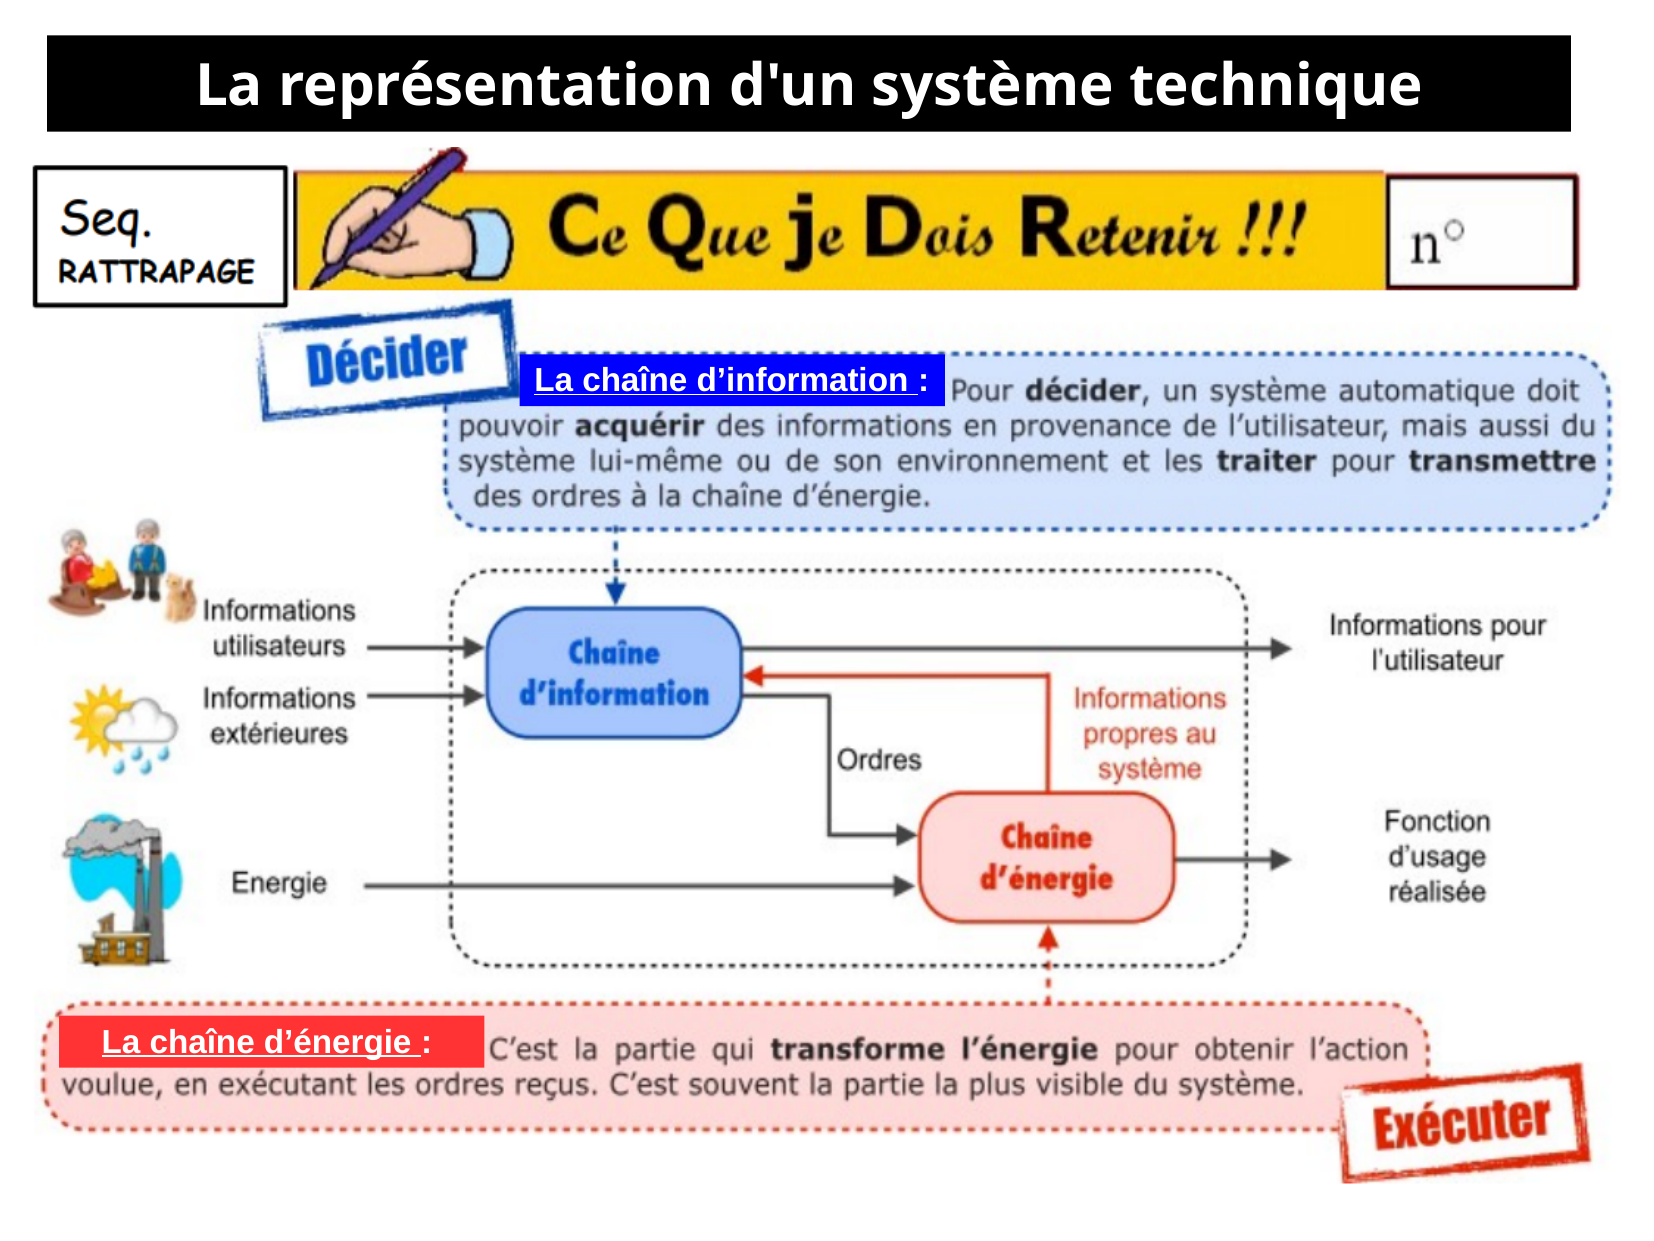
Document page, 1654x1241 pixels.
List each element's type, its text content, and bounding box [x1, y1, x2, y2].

picture [11, 147, 1631, 1193]
text_box La chaîne d’énergie : [59, 1015, 485, 1068]
text_box La chaîne d’information : [519, 354, 945, 407]
text_box La représentation d'un système technique [47, 35, 1571, 132]
